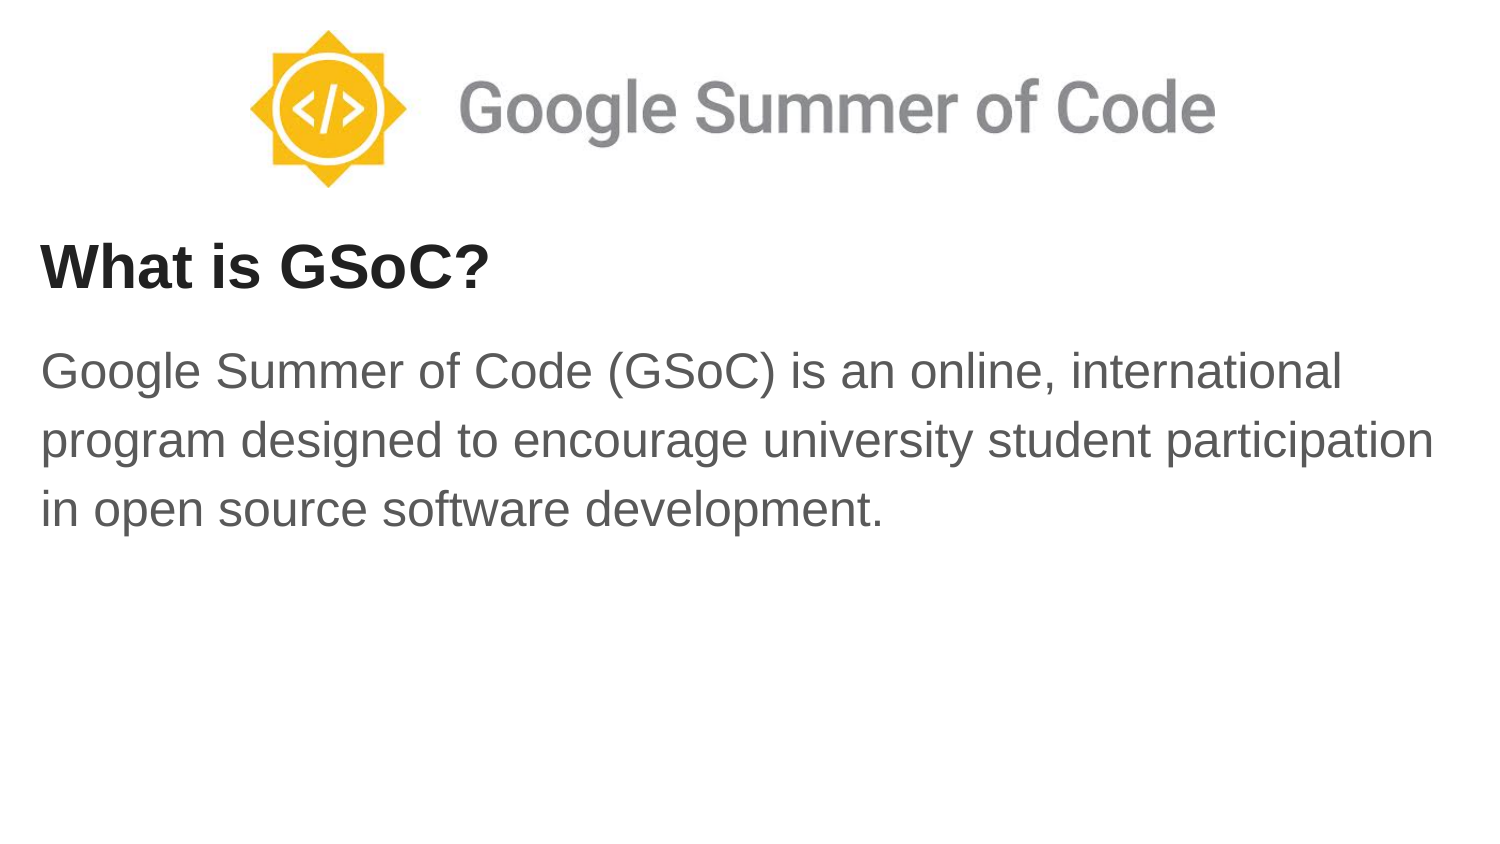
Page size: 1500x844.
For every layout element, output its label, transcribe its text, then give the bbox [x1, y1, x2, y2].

list What is GSoC? Google Summer of Code (GSoC) is an online, international program designed to encourage university student participation in open source software development. [25, 199, 1467, 748]
picture [250, 30, 1232, 188]
